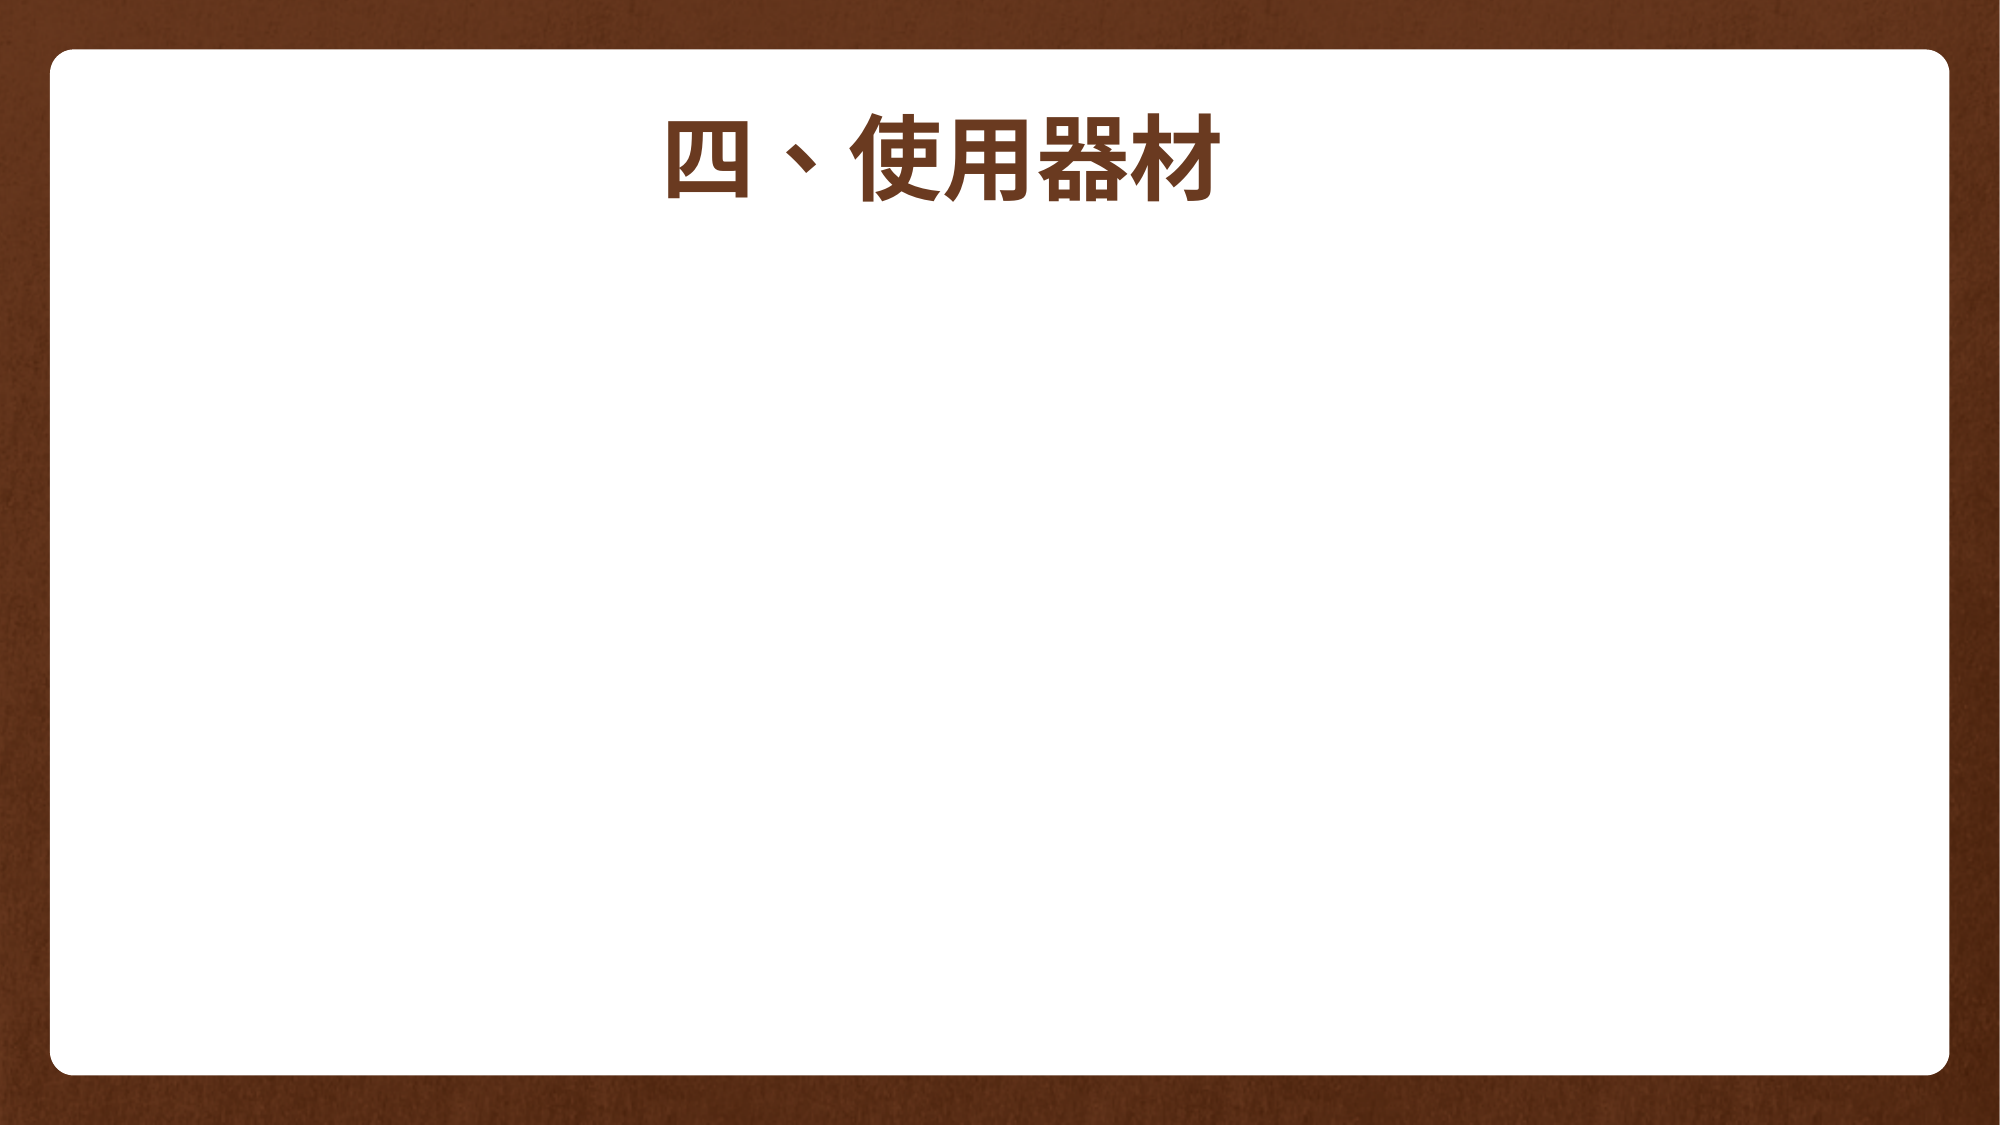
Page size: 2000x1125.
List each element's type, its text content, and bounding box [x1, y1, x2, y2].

picture [0, 0, 2000, 1125]
title 四、使用器材 [142, 90, 1743, 220]
